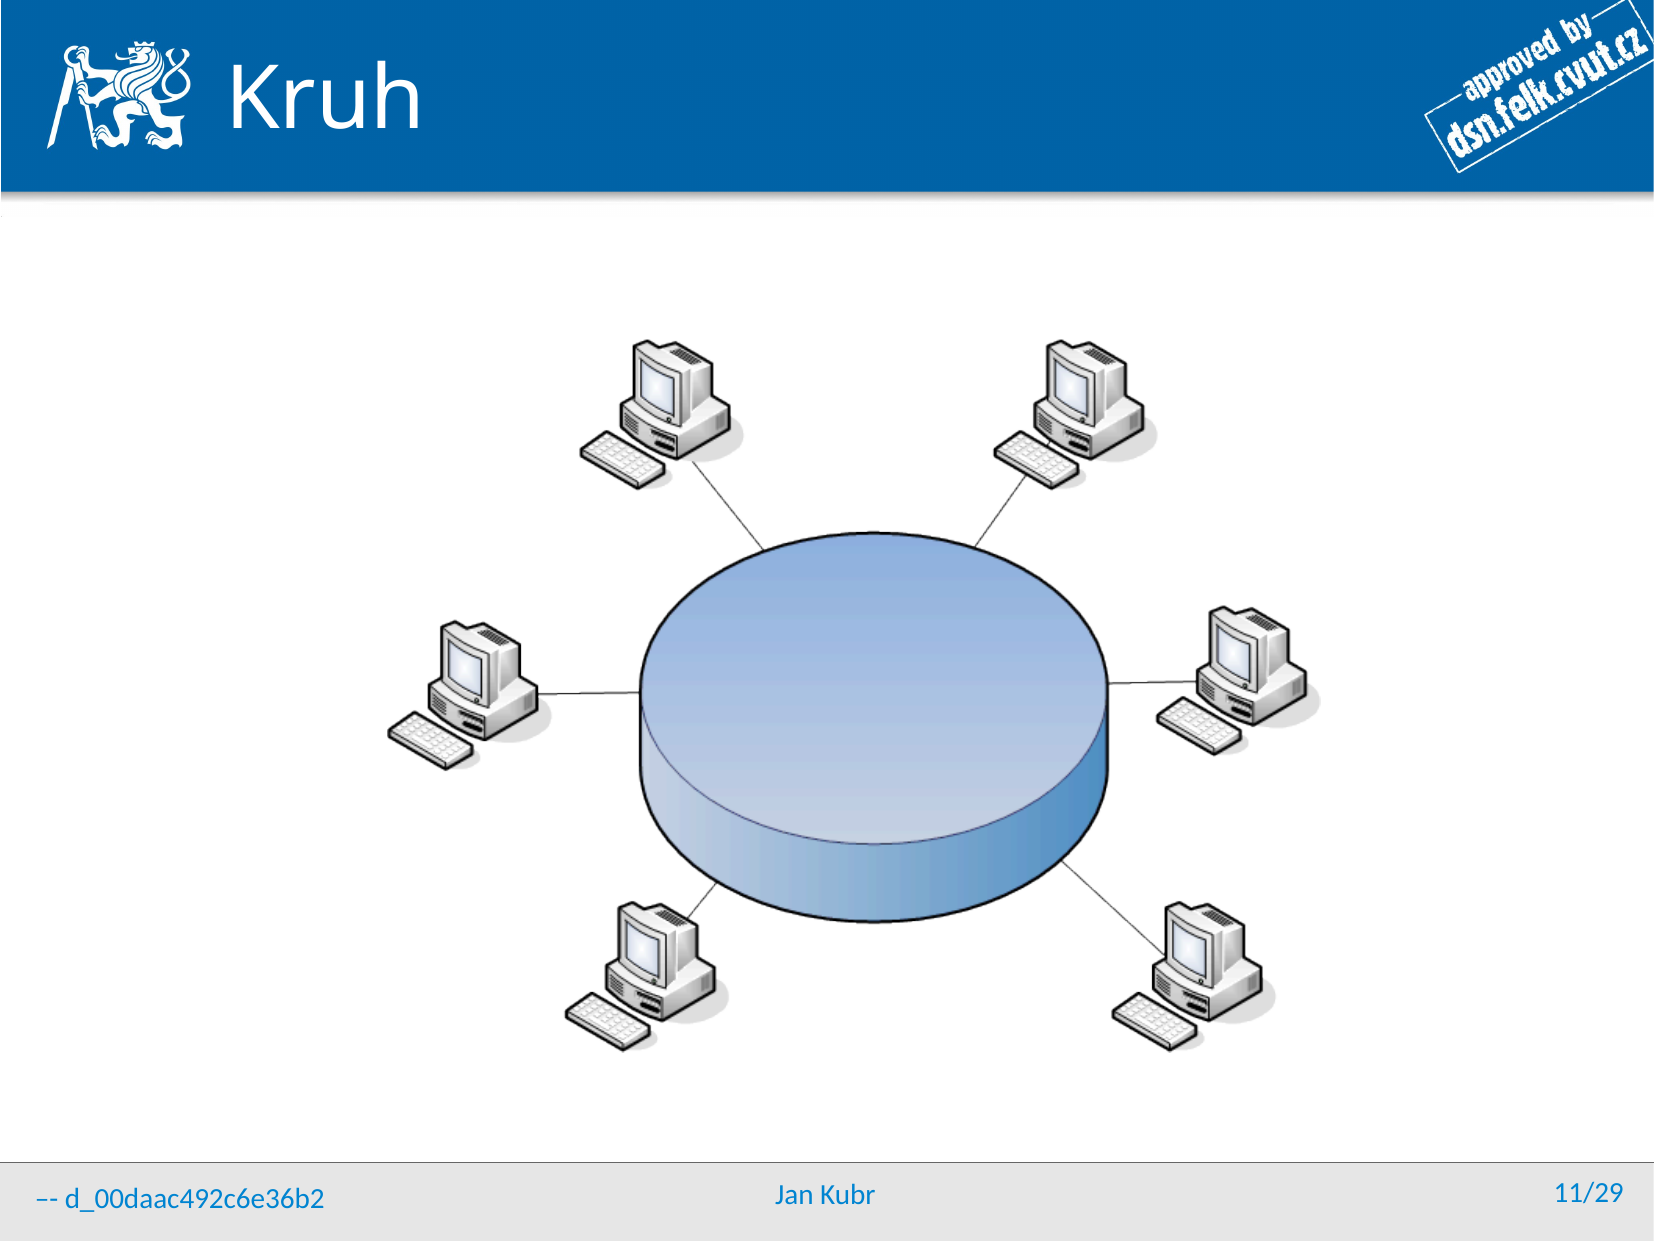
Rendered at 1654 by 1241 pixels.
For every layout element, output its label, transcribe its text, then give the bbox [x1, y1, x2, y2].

title Kruh [225, 0, 1426, 188]
picture [387, 338, 1321, 1053]
picture [1, 0, 1654, 217]
